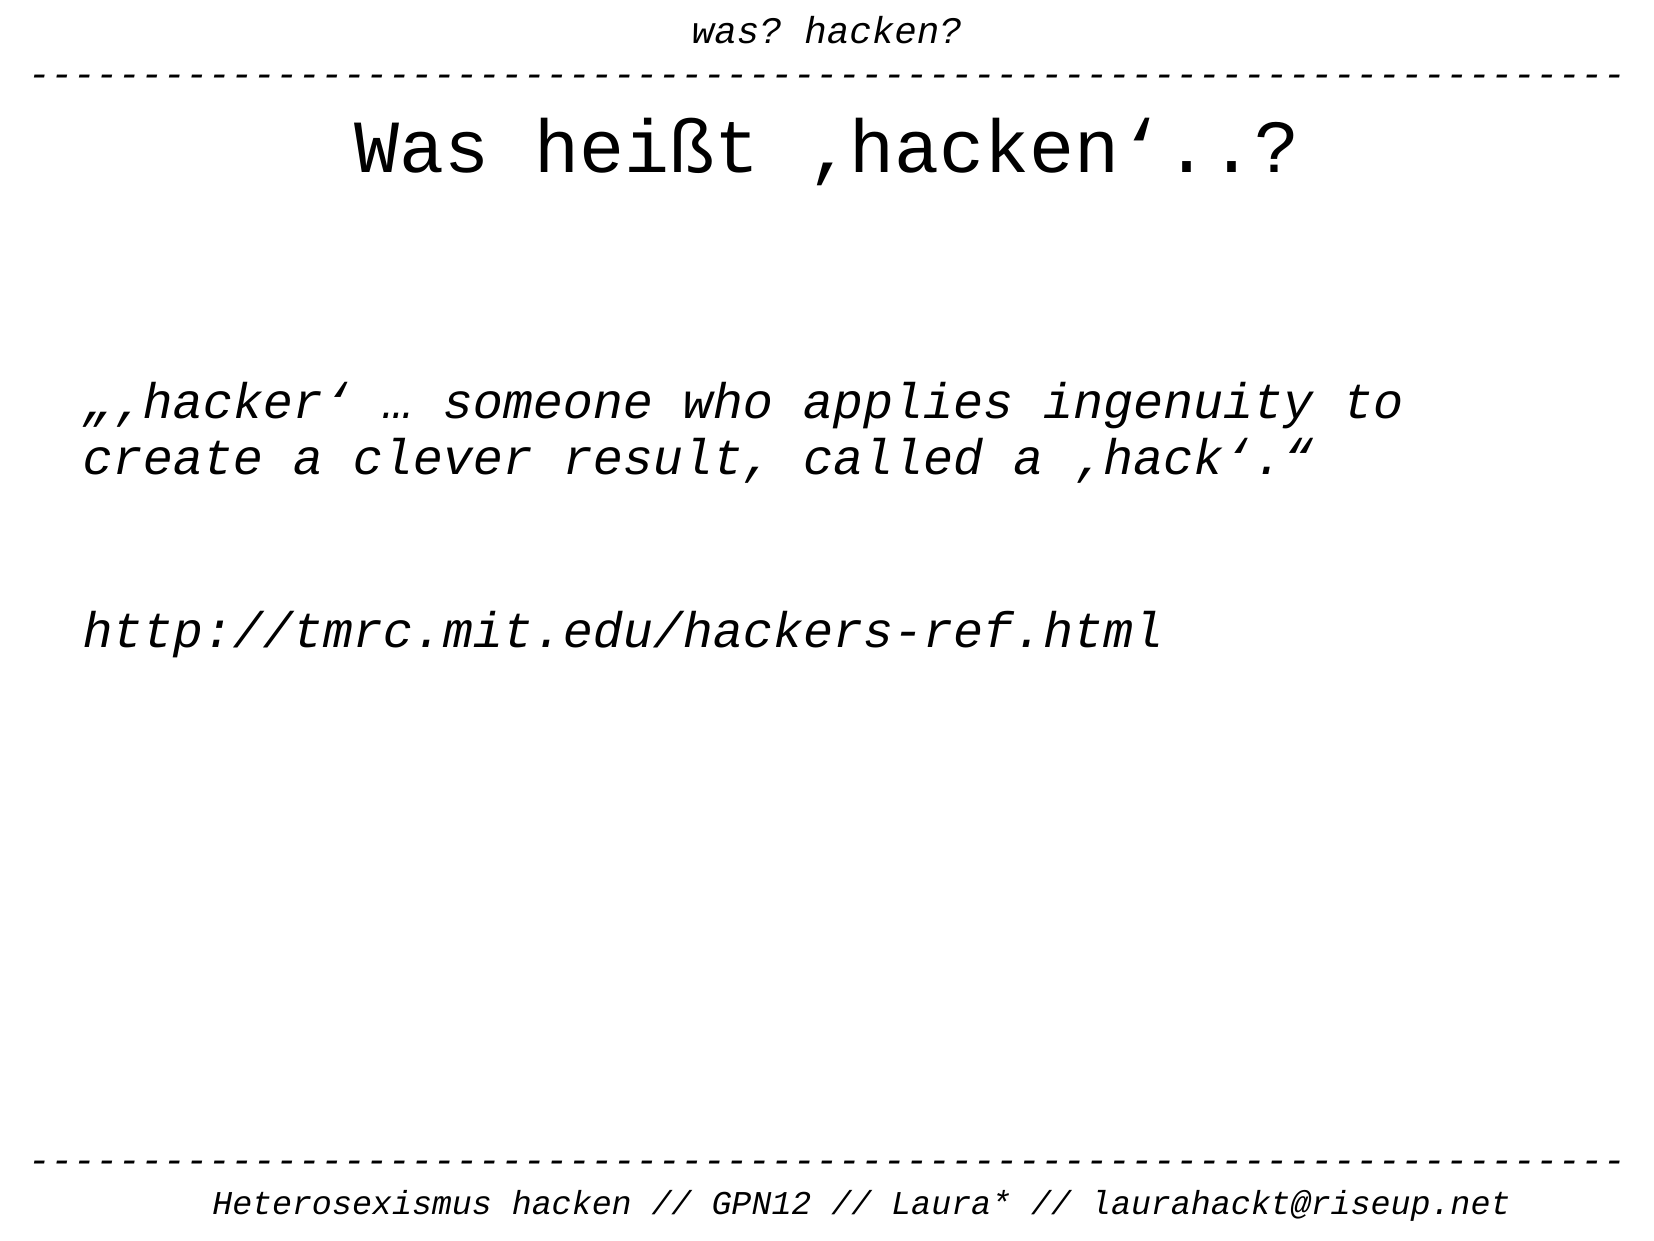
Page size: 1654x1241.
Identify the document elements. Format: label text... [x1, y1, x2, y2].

title was? hacken? ----------------------------------------------------------------------- [0, 12, 1654, 98]
title Was heißt ‚hacken‘..? [82, 98, 1571, 257]
title ----------------------------------------------------------------------- [0, 1098, 1654, 1184]
list Heterosexismus hacken // GPN12 // Laura* // laurahackt@riseup.net [0, 1186, 1654, 1241]
list „‚hacker‘ … someone who applies ingenuity to create a clever result, called a ‚hack‘.“ http://tmrc.mit.edu/hackers-ref.html [82, 290, 1571, 1098]
